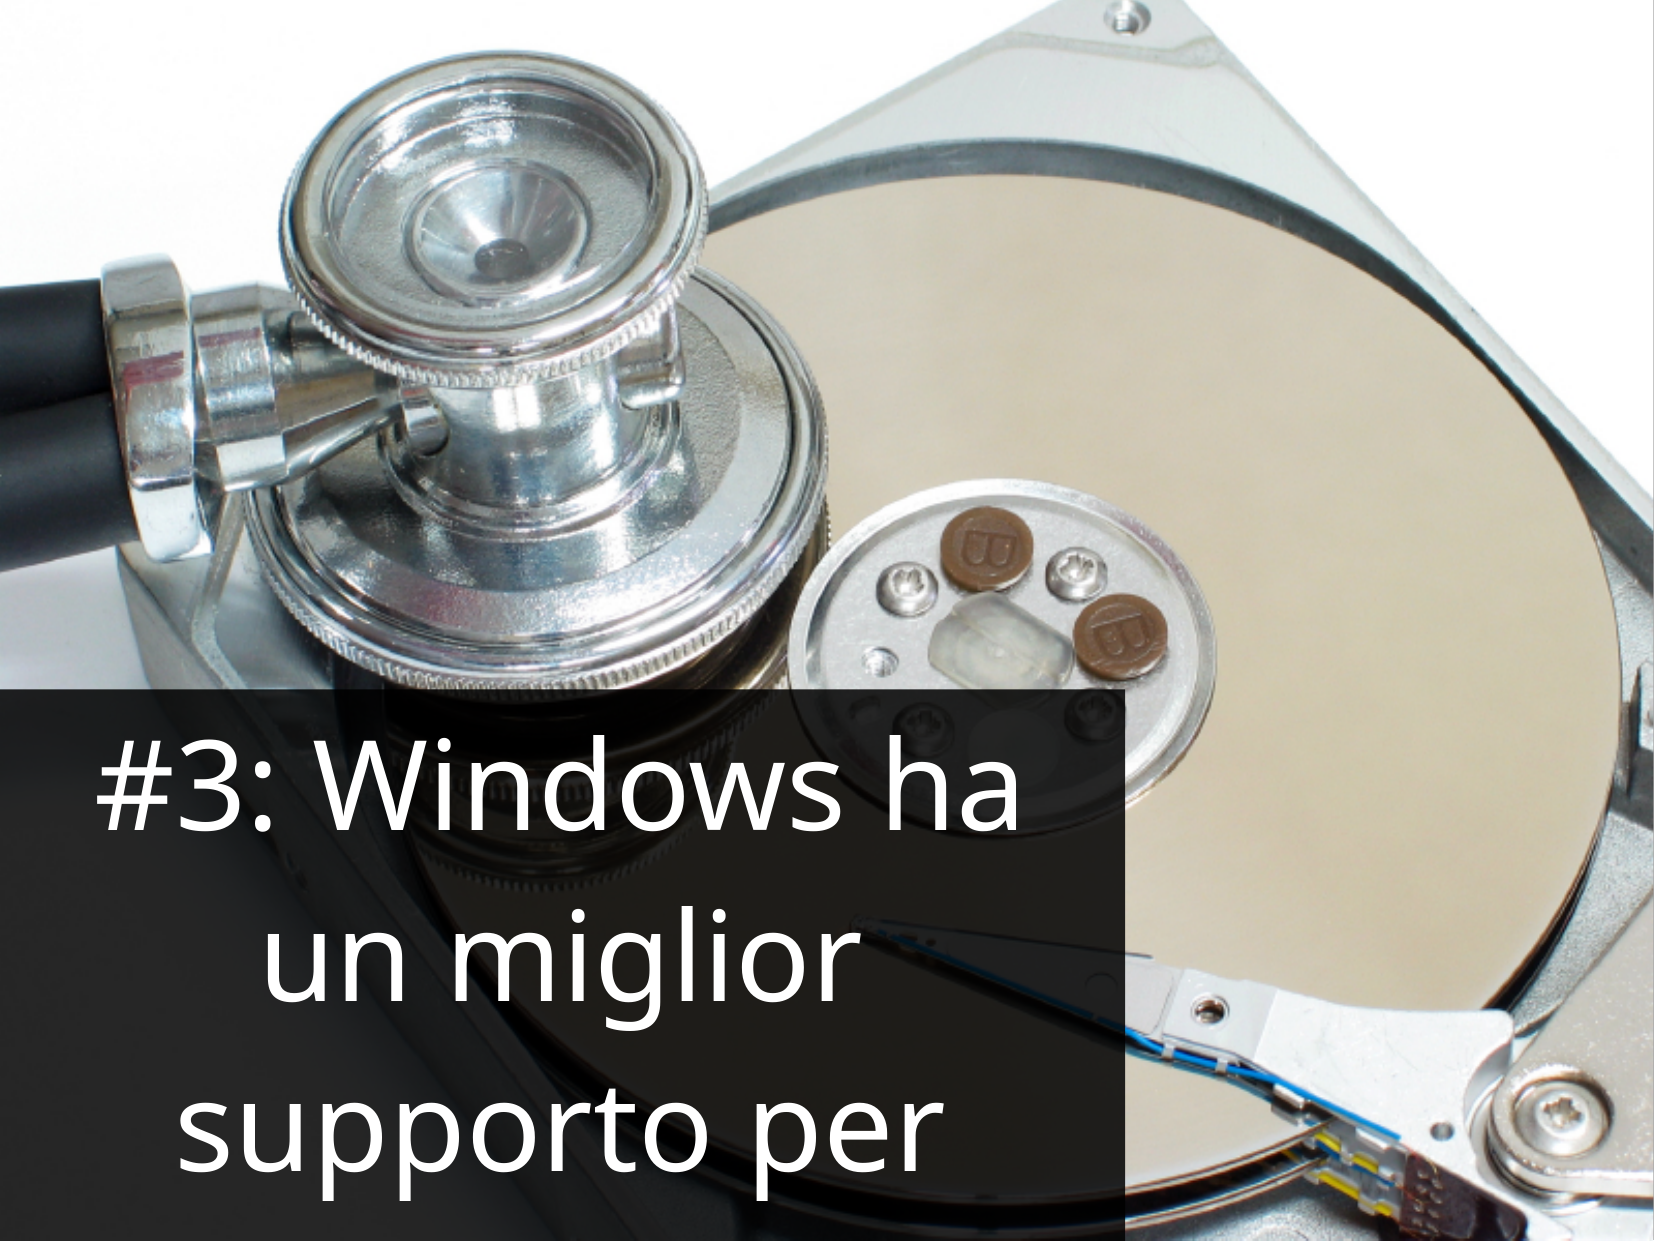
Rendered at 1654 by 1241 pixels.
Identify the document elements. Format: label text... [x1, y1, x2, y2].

picture [0, 0, 1654, 1241]
text_box #3: Windows ha un miglior supporto per l'hardware [0, 689, 1126, 700]
